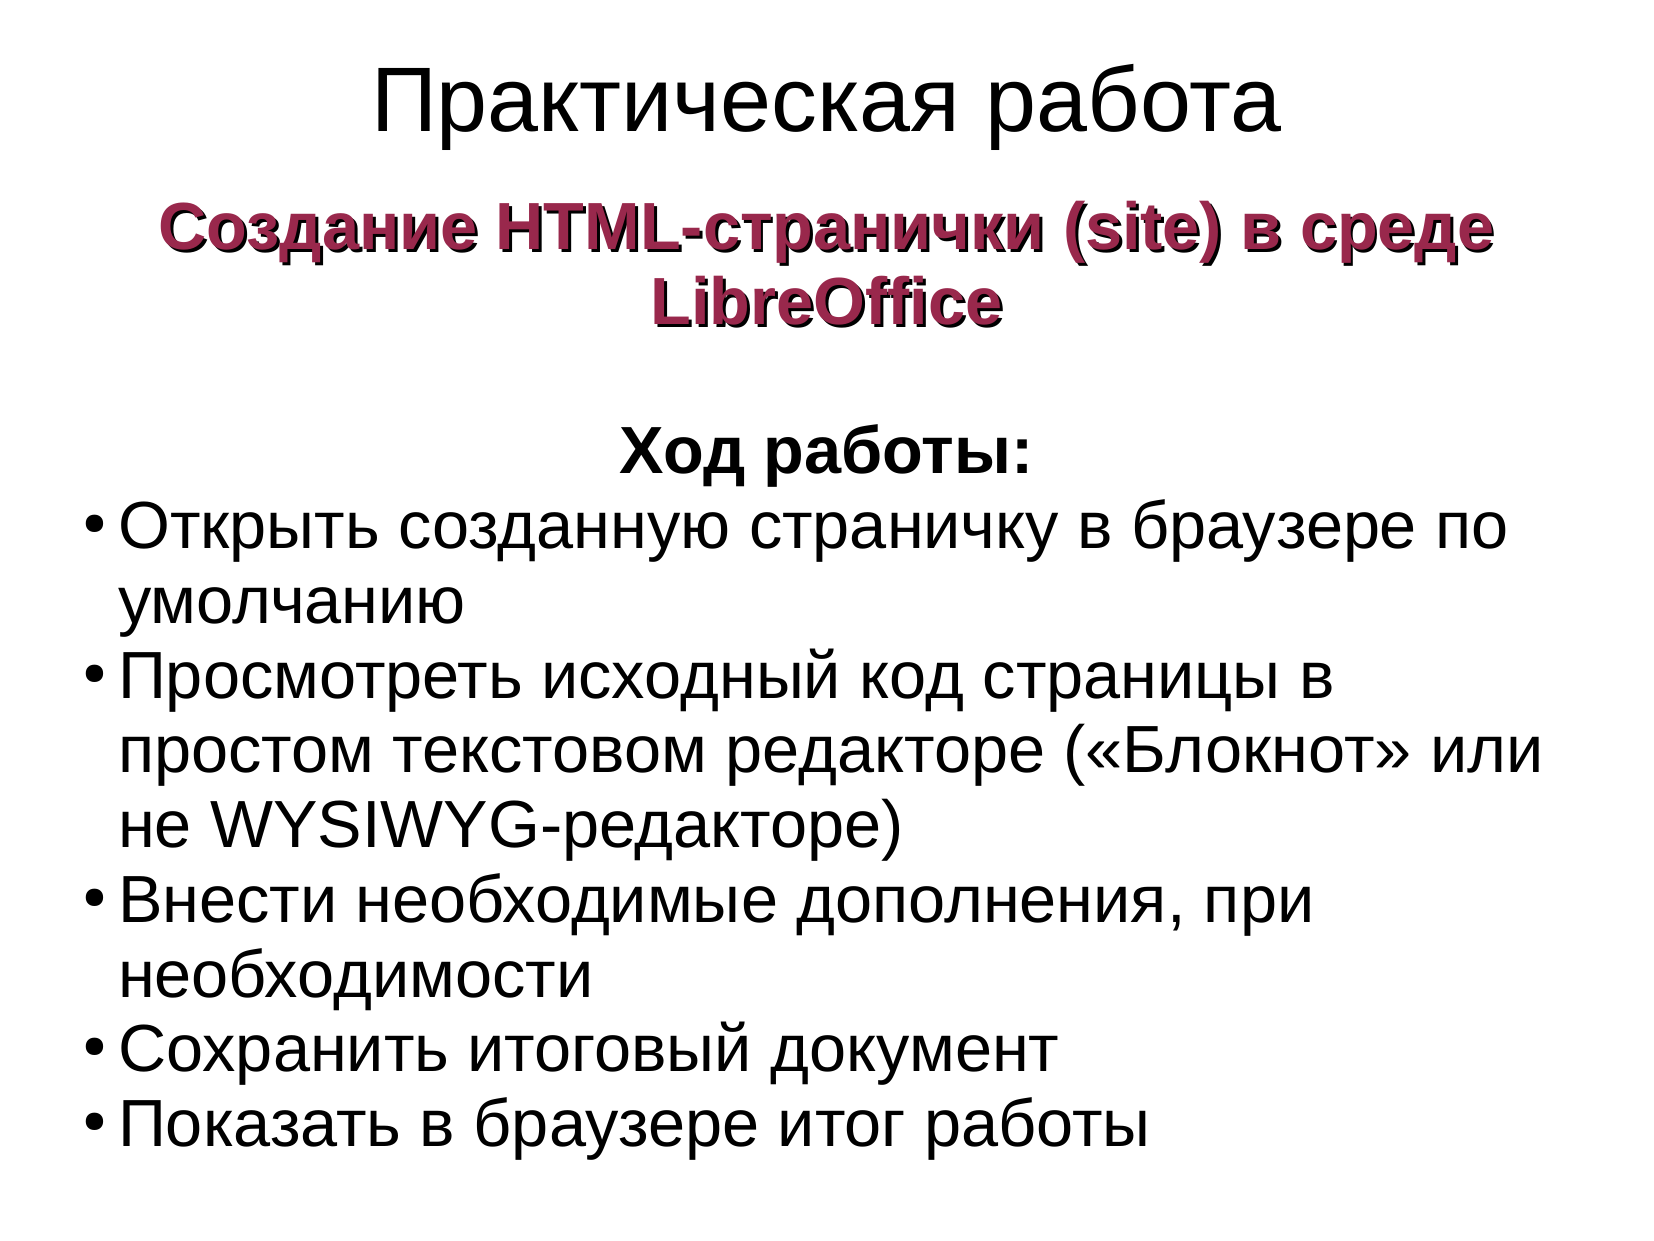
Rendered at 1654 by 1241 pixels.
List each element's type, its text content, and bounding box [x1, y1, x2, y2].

title Практическая работа [82, 0, 1571, 188]
subtitle Создание HTML-странички (site) в среде LibreOffice Ход работы: Открыть созданную страничку в браузере по умолчанию Просмотреть исходный код страницы в простом текстовом редакторе («Блокнот» или не WYSIWYG-редакторе) Внести необходимые дополнения, при необходимости Сохранить итоговый документ Показать в браузере итог работы [82, 188, 1571, 1161]
